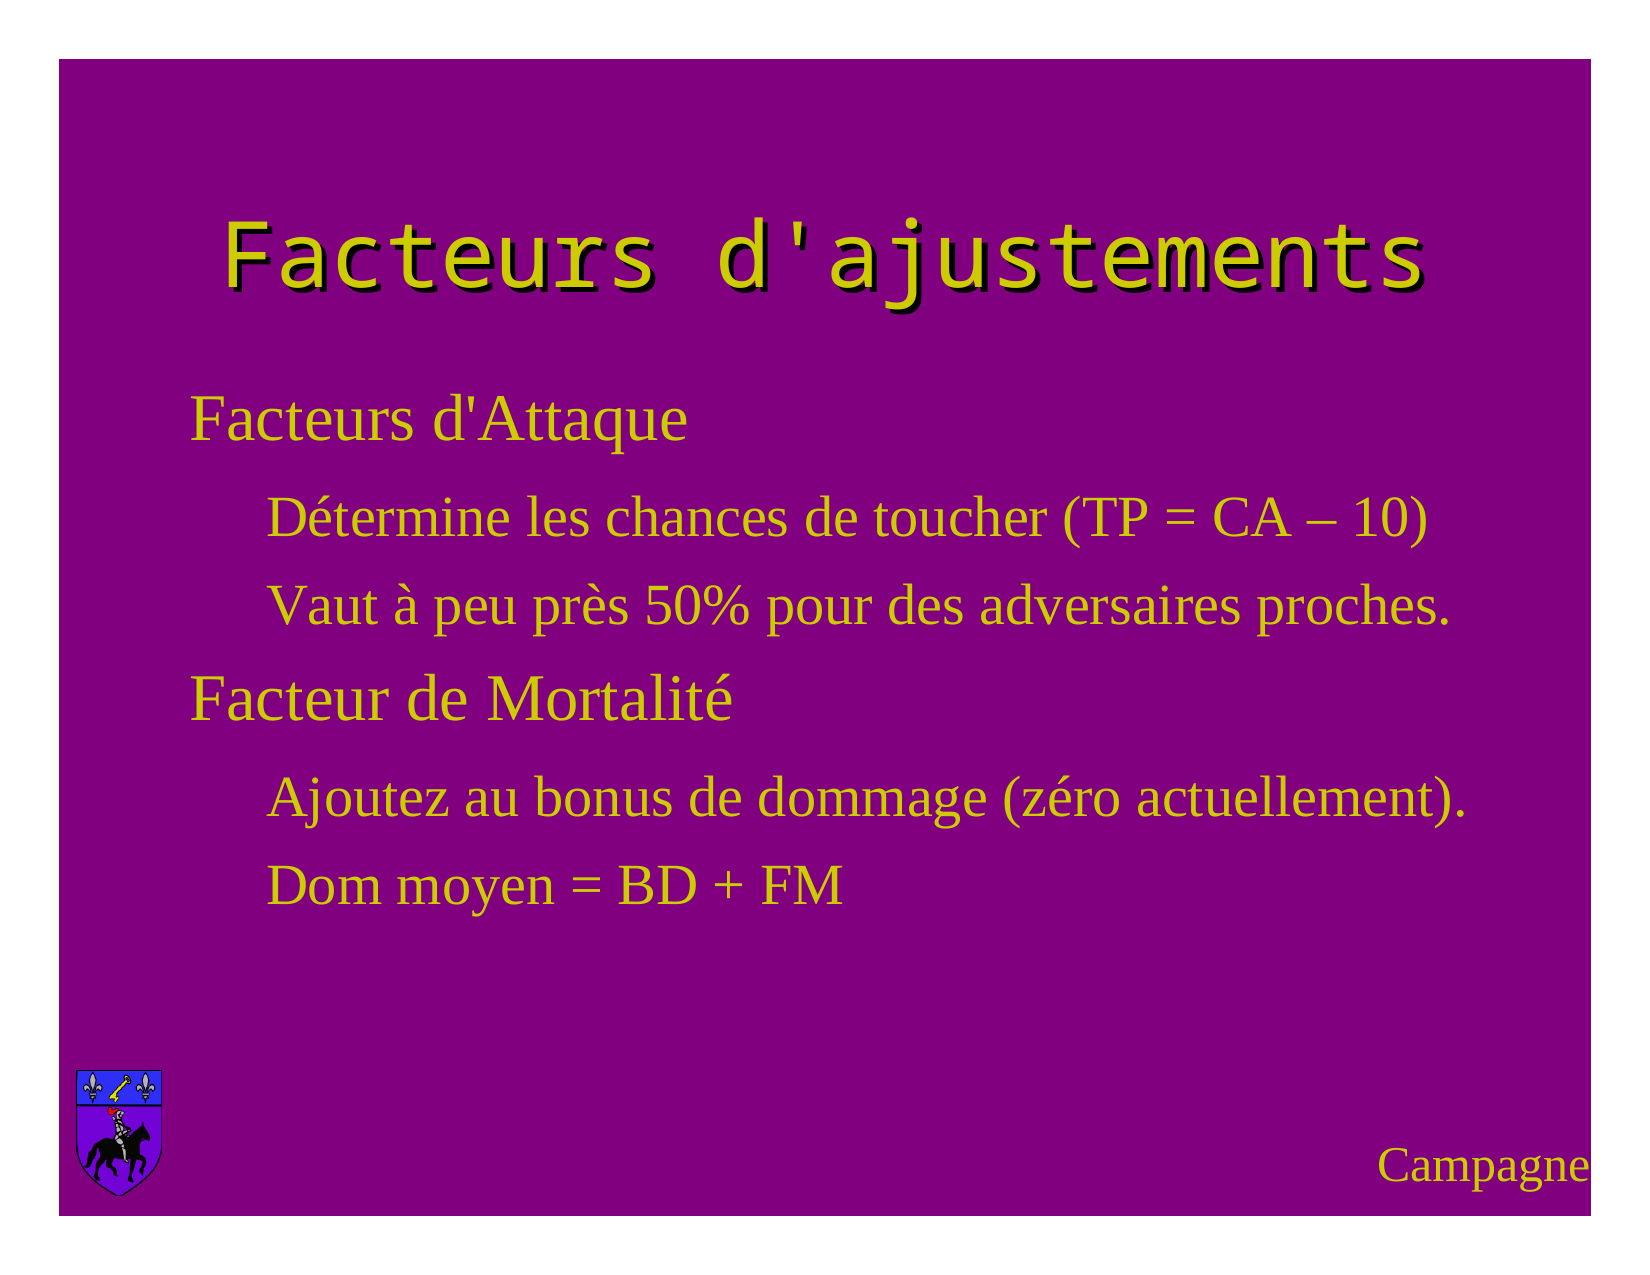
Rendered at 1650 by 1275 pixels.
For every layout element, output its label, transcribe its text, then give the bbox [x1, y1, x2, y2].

text_box Campagne [1196, 1137, 1592, 1193]
list Facteurs d'Attaque Détermine les chances de toucher (TP = CA – 10) Vaut à peu près 50% pour des adversaires proches. Facteur de Mortalité Ajoutez au bonus de dommage (zéro actuellement). Dom moyen = BD + FM [171, 380, 1480, 1110]
picture [76, 1070, 162, 1196]
title Facteurs d'ajustements [171, 155, 1480, 349]
